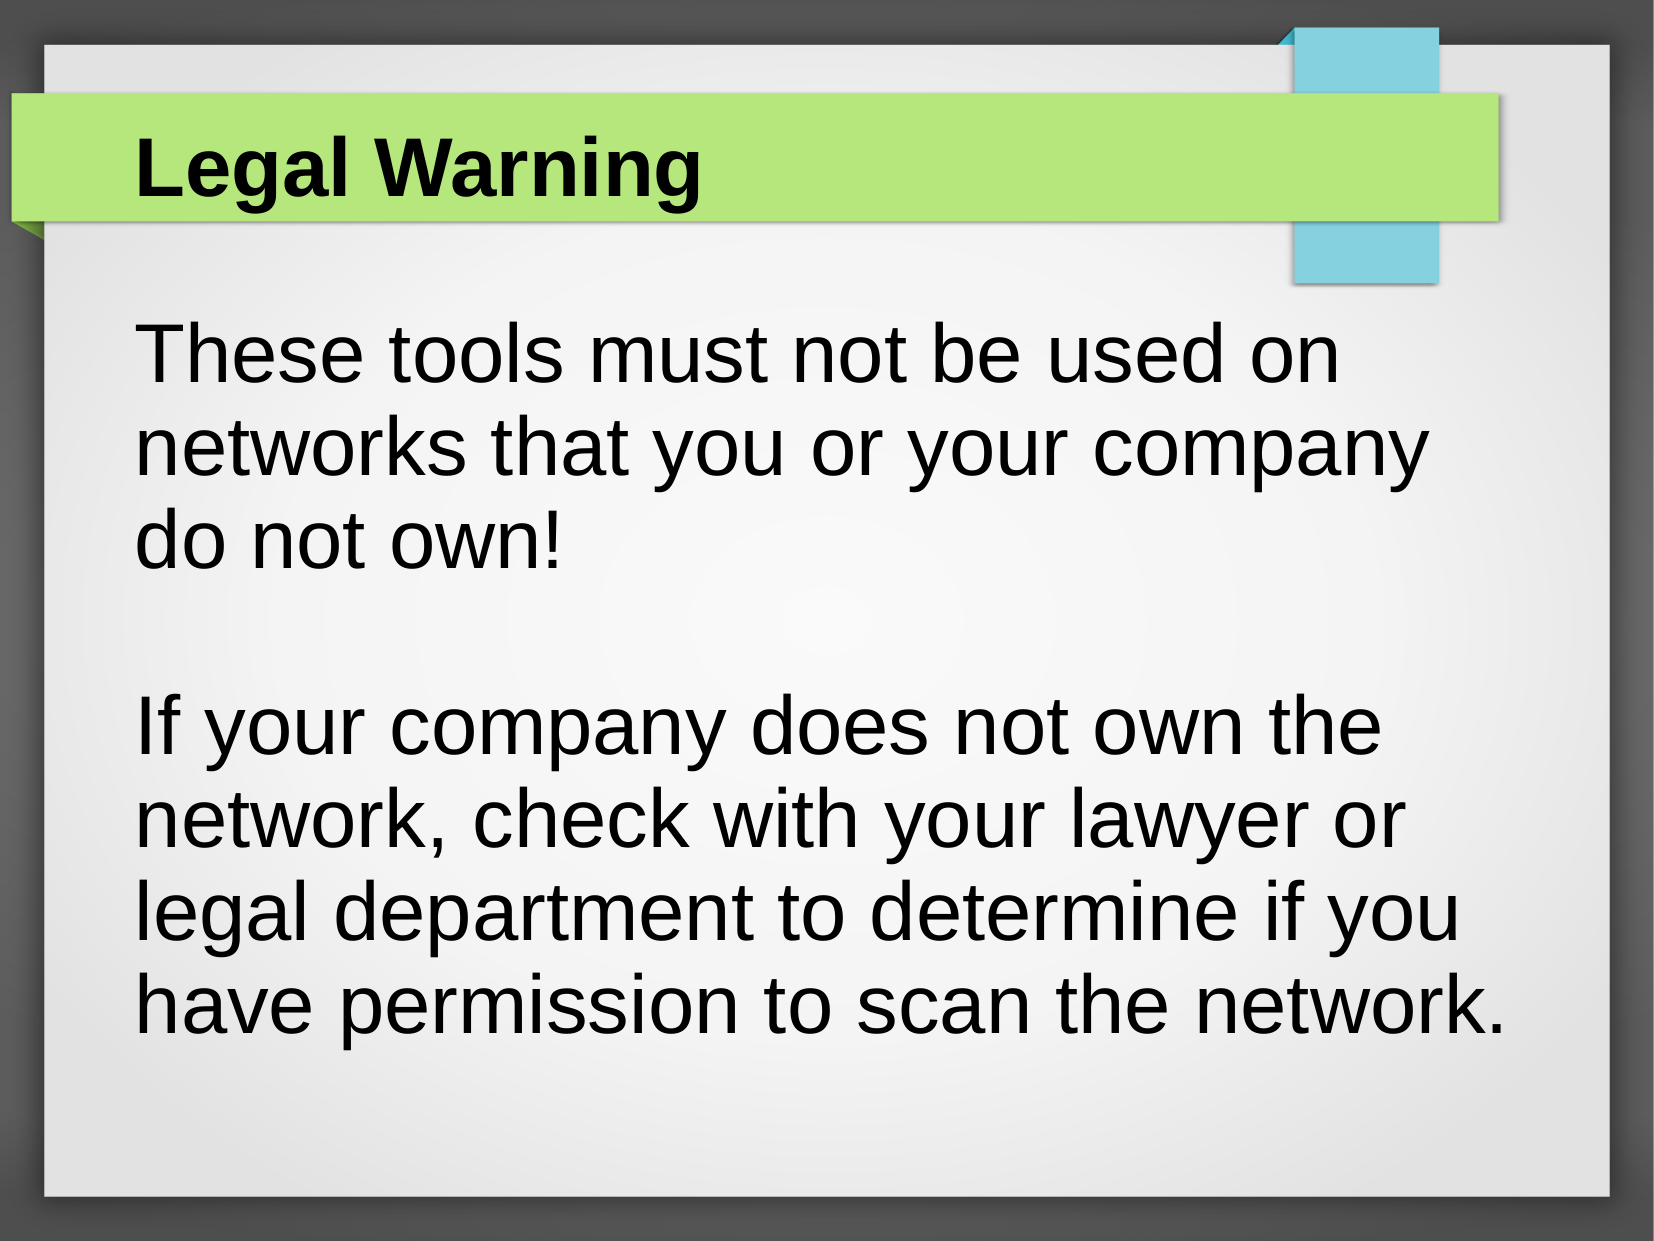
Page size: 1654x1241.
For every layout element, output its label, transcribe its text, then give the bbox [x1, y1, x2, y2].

text_box Legal Warning These tools must not be used on networks that you or your company do not own! If your company does not own the network, check with your lawyer or legal department to determine if you have permission to scan the network. [120, 114, 1525, 1060]
picture [0, 0, 1654, 1241]
